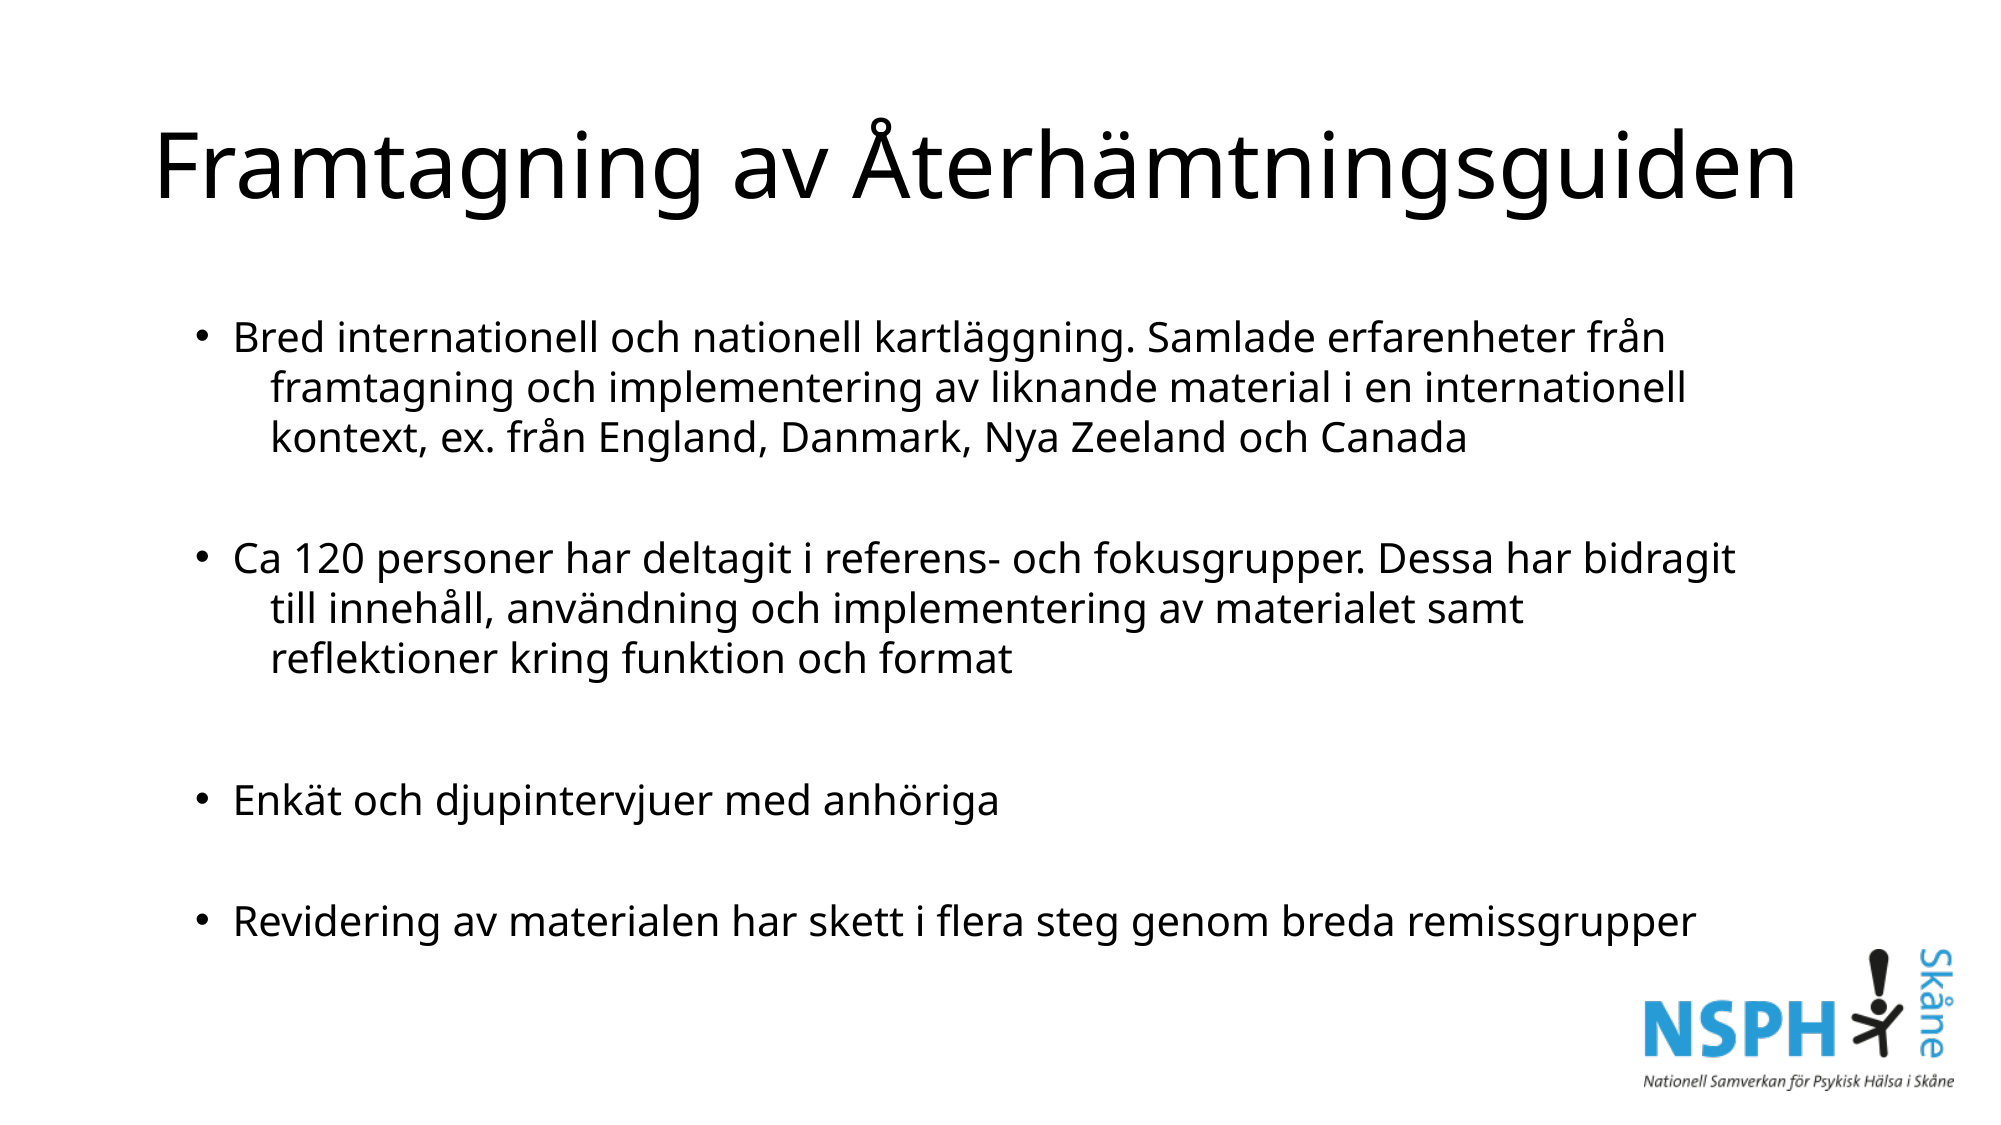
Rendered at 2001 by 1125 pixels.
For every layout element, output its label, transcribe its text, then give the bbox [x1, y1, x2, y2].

list Bred internationell och nationell kartläggning. Samlade erfarenheter från framtagning och implementering av liknande material i en internationell kontext, ex. från England, Danmark, Nya Zeeland och Canada Ca 120 personer har deltagit i referens- och fokusgrupper. Dessa har bidragit till innehåll, användning och implementering av materialet samt reflektioner kring funktion och format Enkät och djupintervjuer med anhöriga Revidering av materialen har skett i flera steg genom breda remissgrupper [180, 302, 1771, 1021]
picture [1644, 949, 1954, 1091]
title Framtagning av Återhämtningsguiden [137, 59, 1863, 278]
